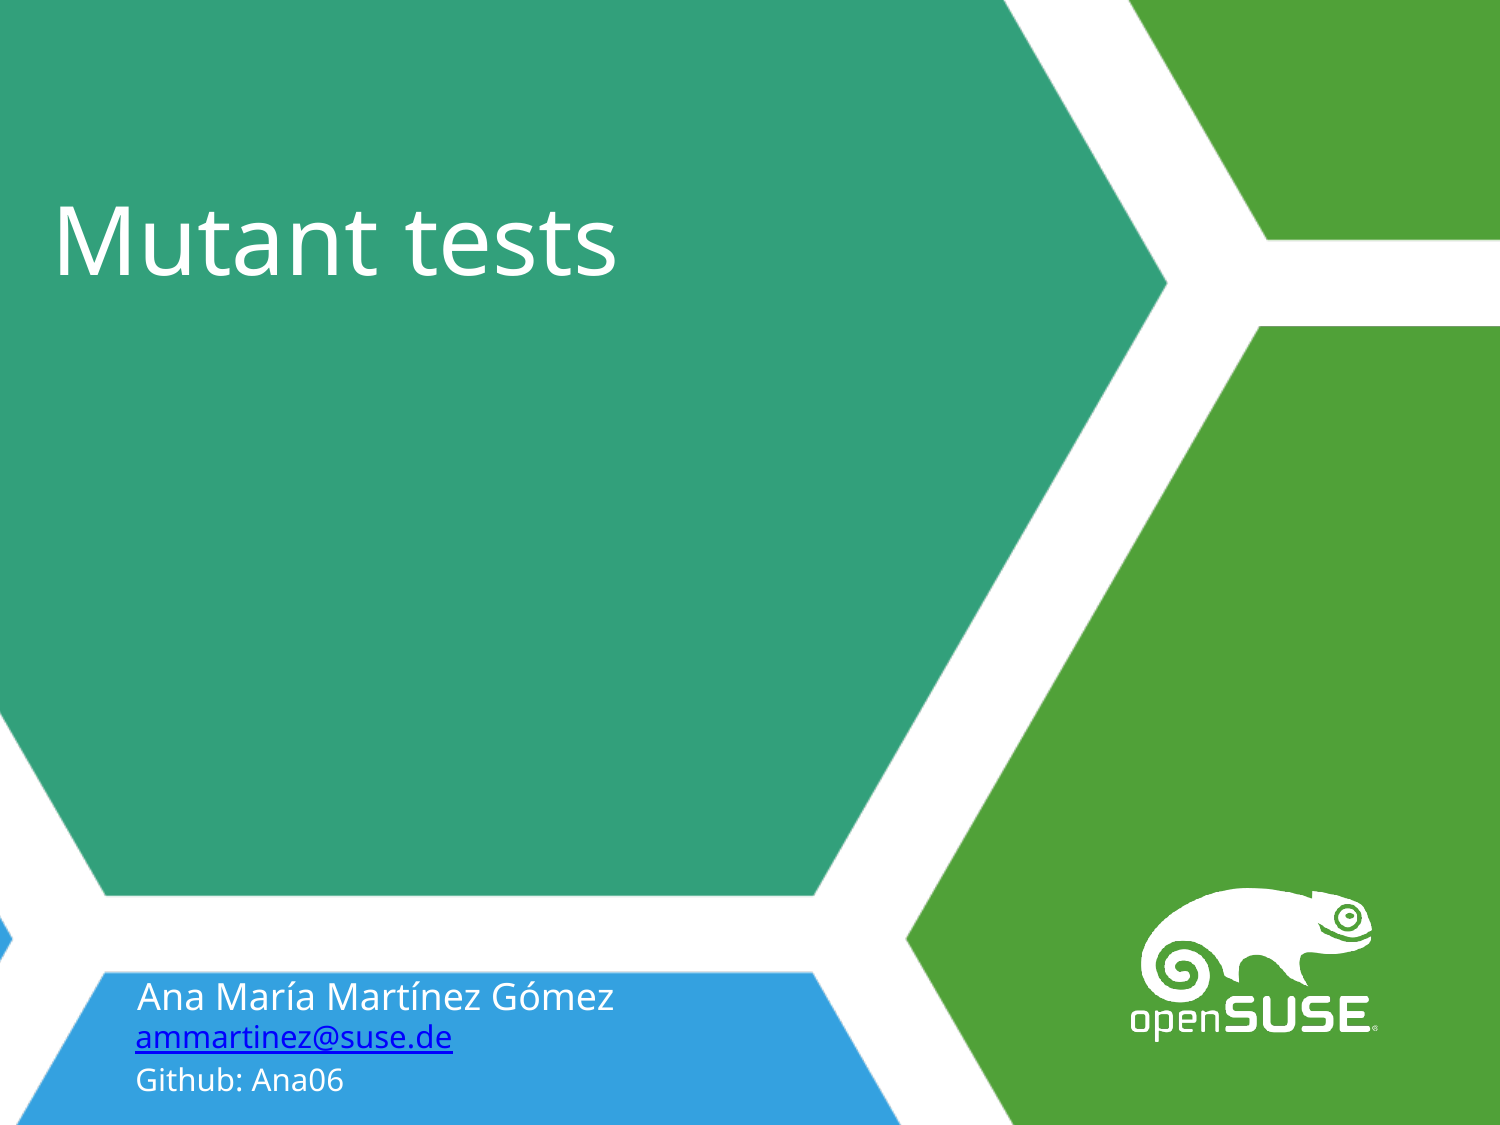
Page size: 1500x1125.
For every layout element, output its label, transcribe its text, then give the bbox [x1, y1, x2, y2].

picture [0, 0, 1500, 1125]
text_box Ana María Martínez Gómez ammartinez@suse.de Github: Ana06 [126, 972, 751, 1125]
text_box Mutant tests [51, 136, 1100, 410]
